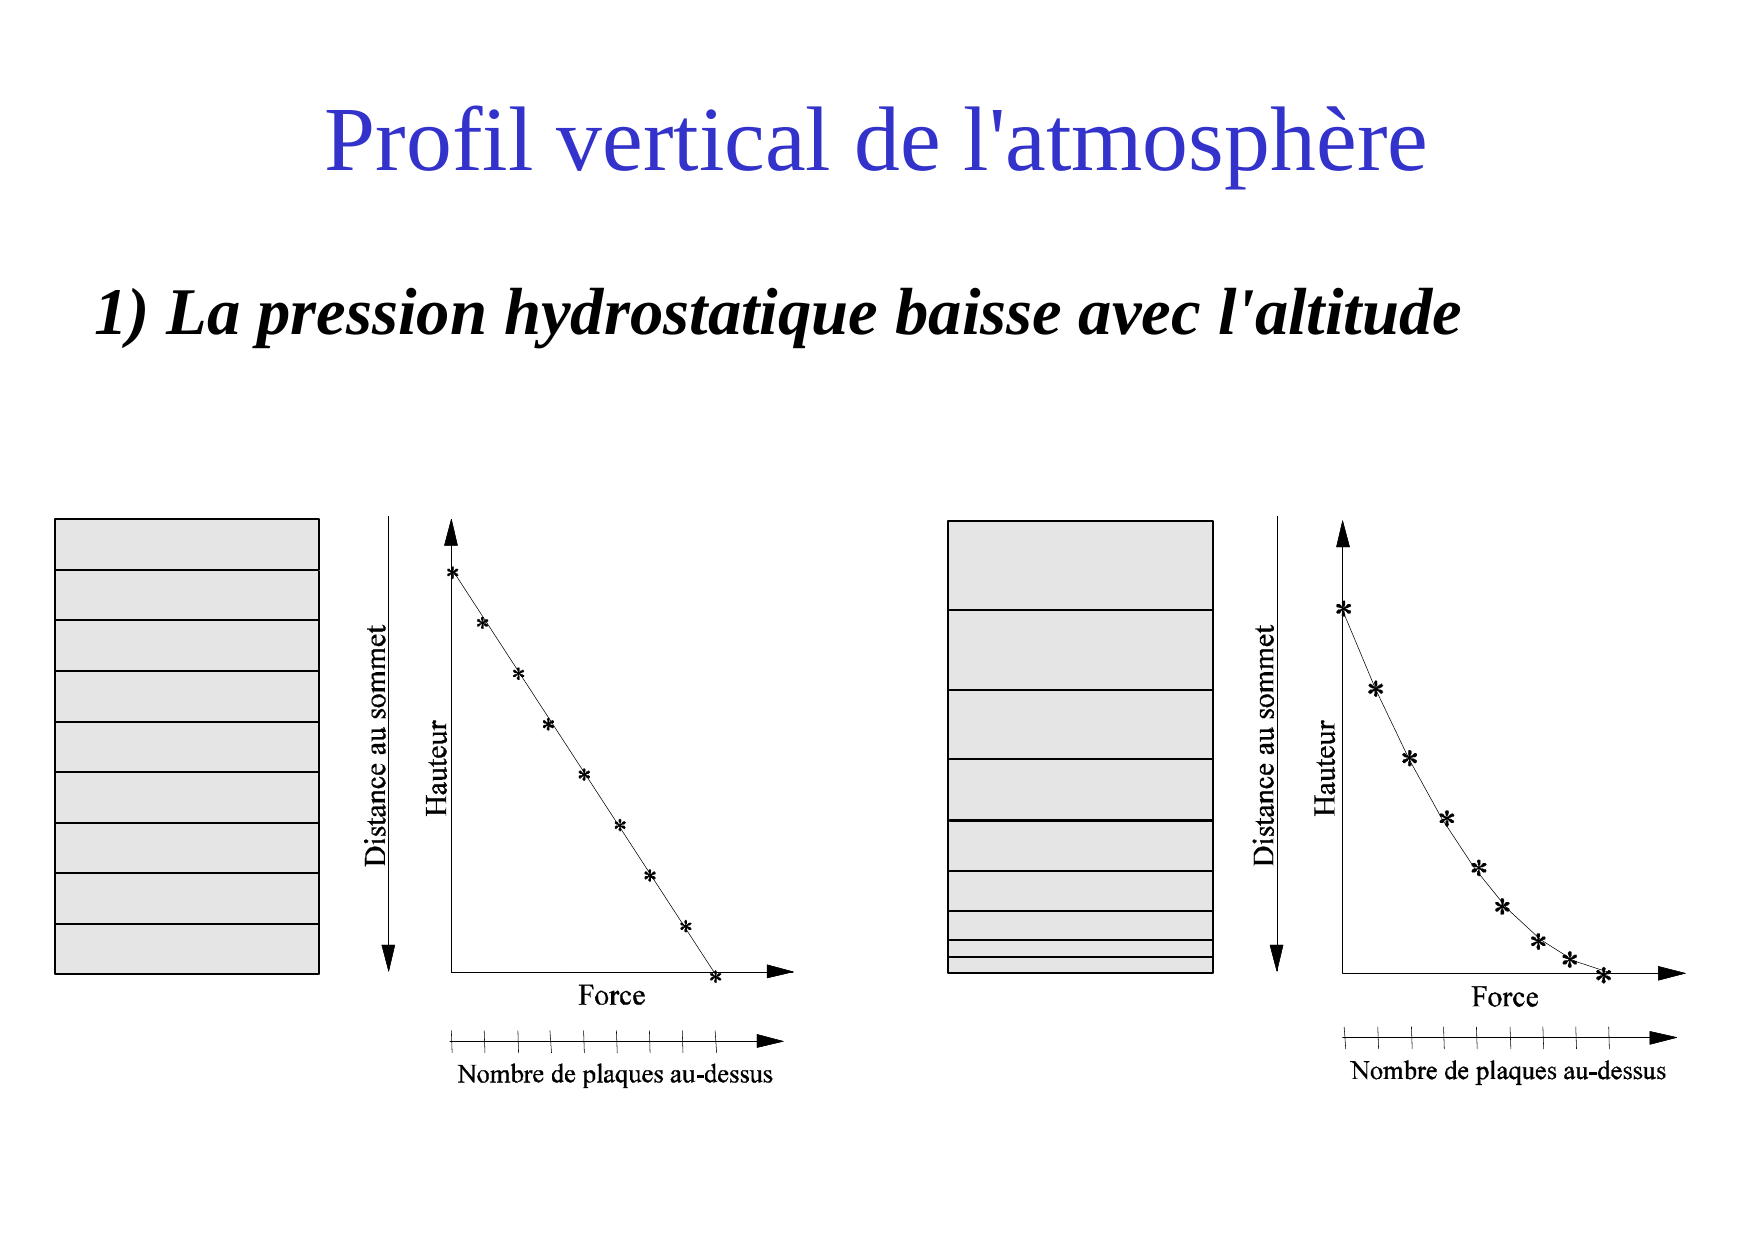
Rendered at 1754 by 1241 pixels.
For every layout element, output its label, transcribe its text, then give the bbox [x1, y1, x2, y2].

text_box 1) La pression hydrostatique baisse avec l'altitude [79, 271, 1663, 357]
title Profil vertical de l'atmosphère [128, 64, 1627, 219]
picture [50, 511, 1692, 1093]
